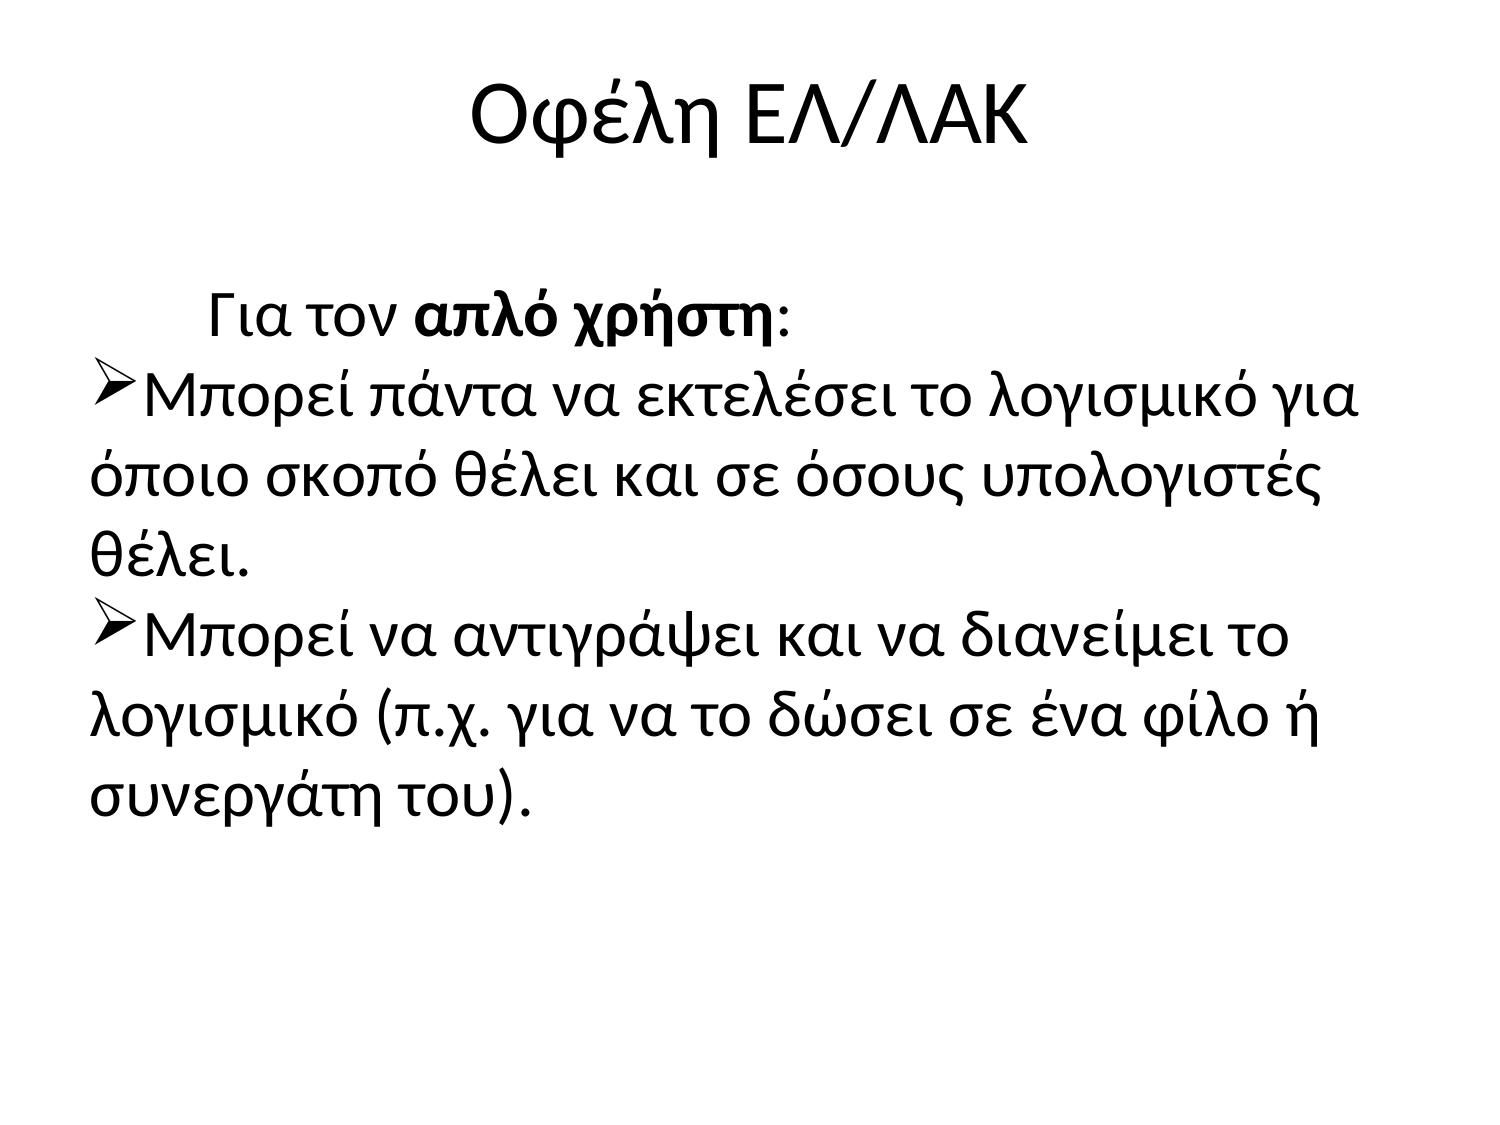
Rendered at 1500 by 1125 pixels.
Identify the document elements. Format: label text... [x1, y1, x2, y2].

text_box Οφέλη ΕΛ/ΛΑΚ [75, 45, 1426, 233]
text_box Για τον απλό χρήστη: Μπορεί πάντα να εκτελέσει το λογισμικό για όποιο σκοπό θέλει και σε όσους υπολογιστές θέλει. Μπορεί να αντιγράψει και να διανείμει το λογισμικό (π.χ. για να το δώσει σε ένα φίλο ή συνεργάτη του). [75, 262, 1426, 1005]
